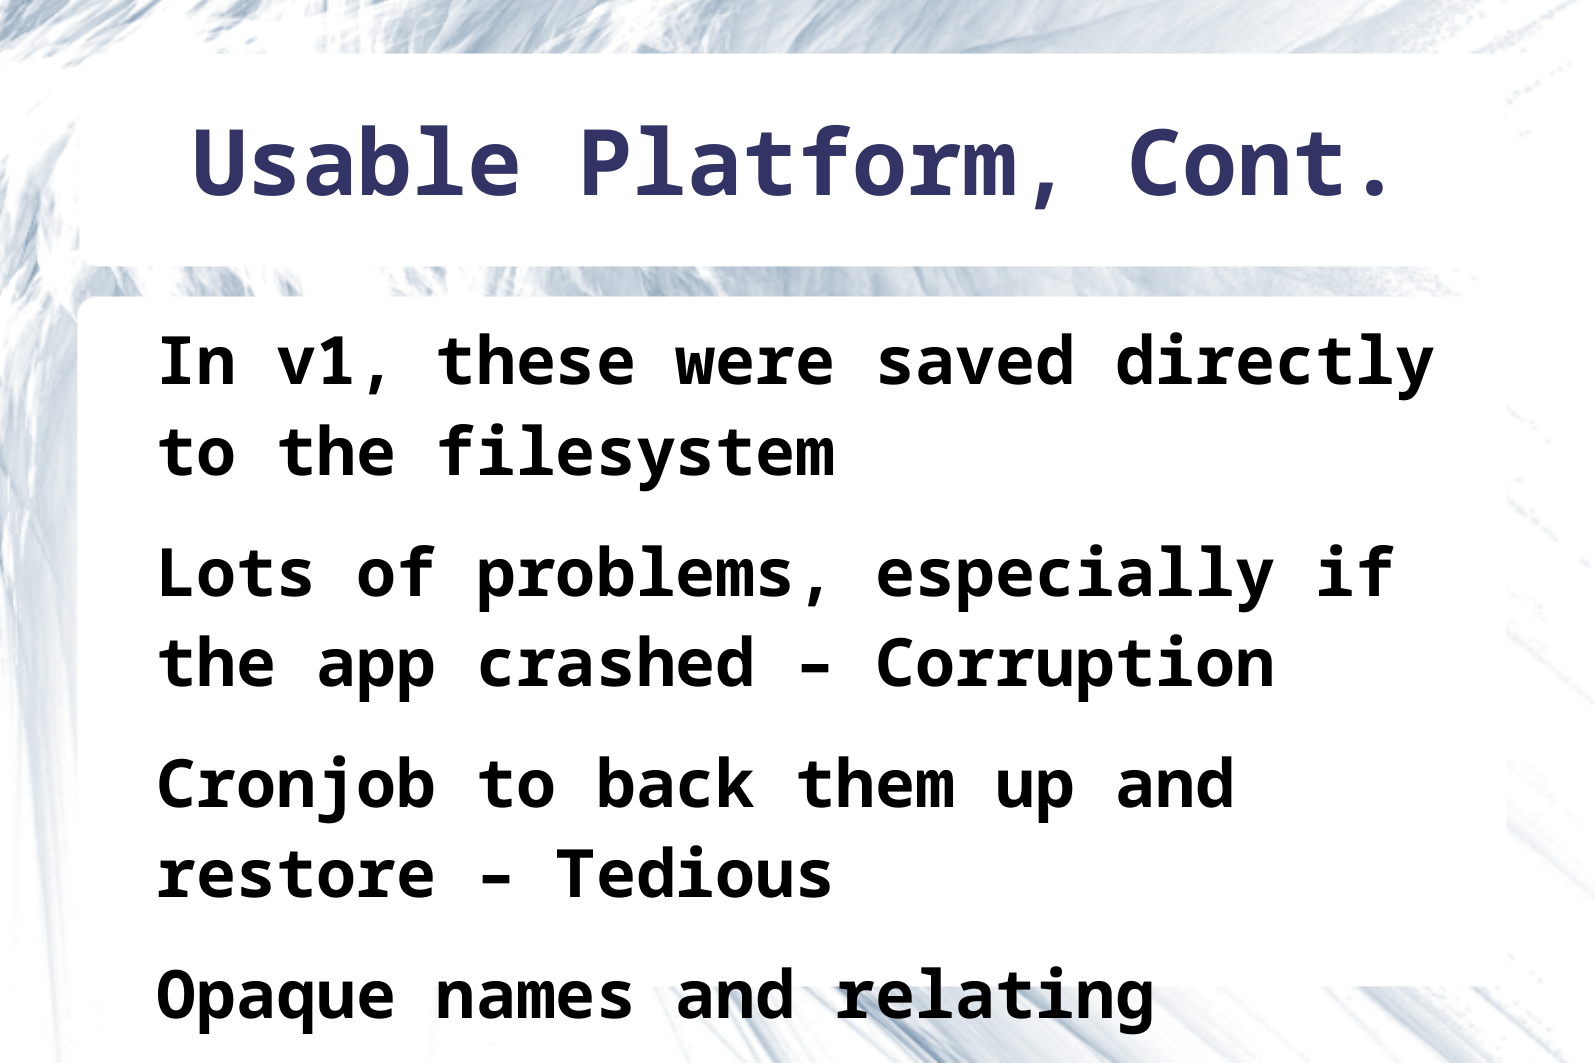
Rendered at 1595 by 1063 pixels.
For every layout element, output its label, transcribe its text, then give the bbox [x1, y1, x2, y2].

list In v1, these were saved directly to the filesystem Lots of problems, especially if the app crashed – Corruption Cronjob to back them up and restore – Tedious Opaque names and relating [85, 313, 1481, 931]
title Usable Platform, Cont. [79, 62, 1515, 259]
picture [0, 0, 1595, 1063]
